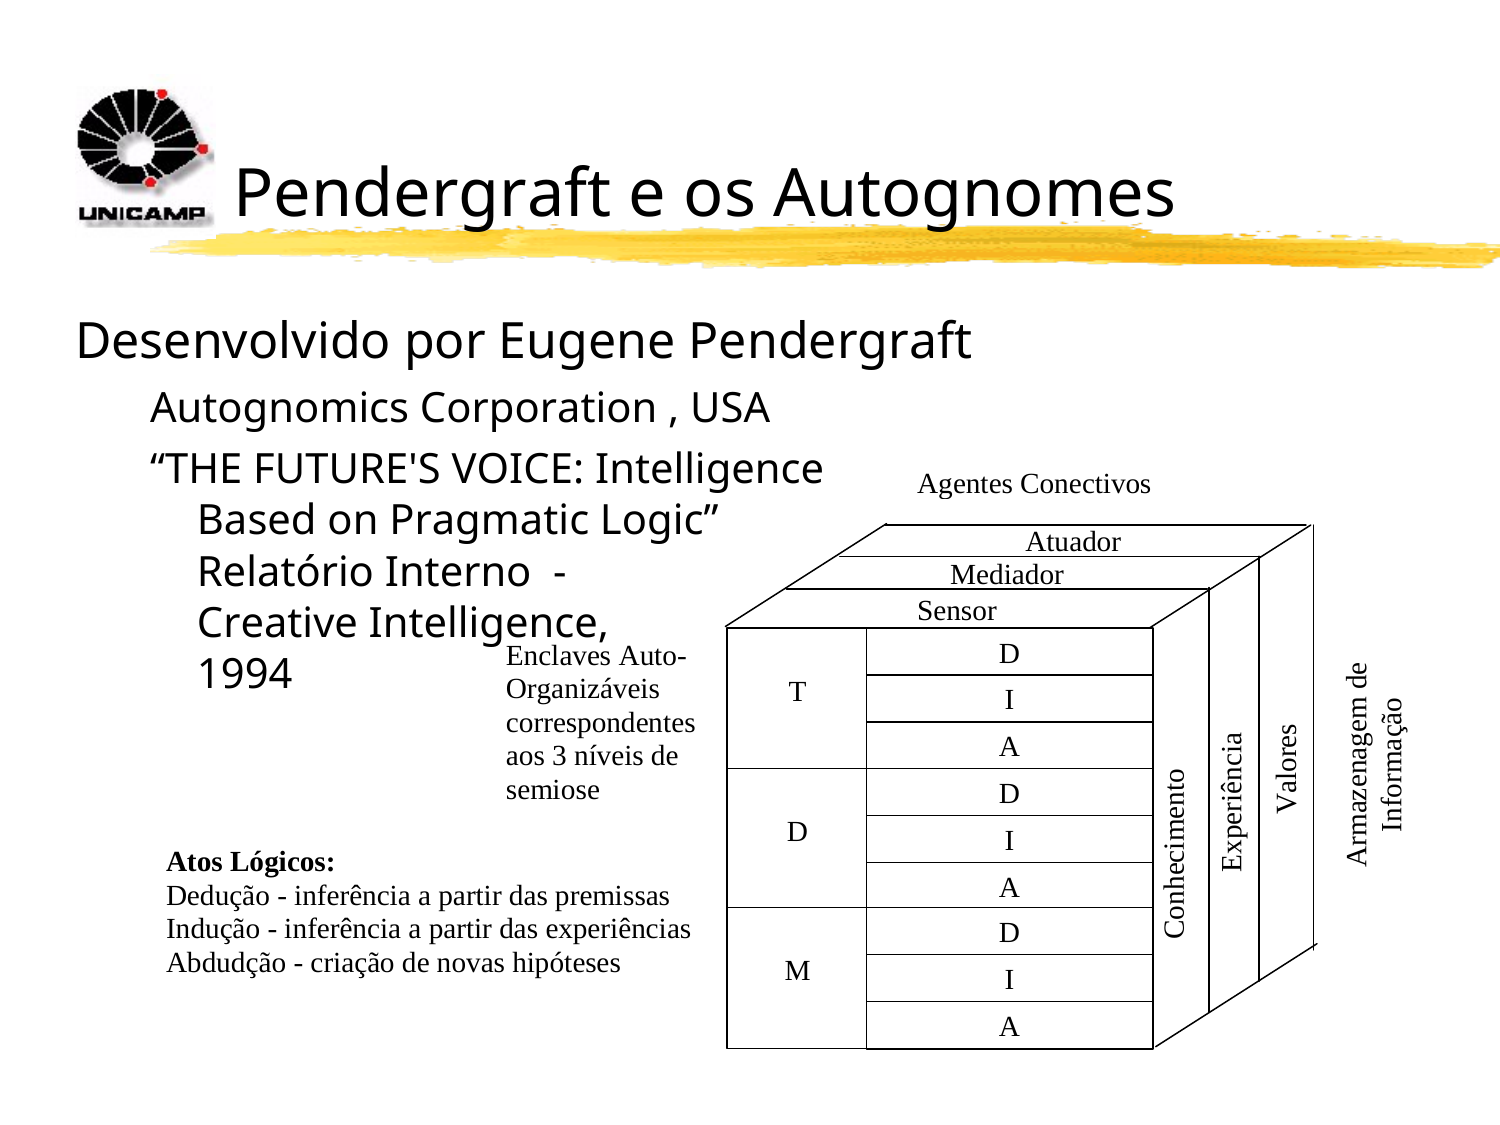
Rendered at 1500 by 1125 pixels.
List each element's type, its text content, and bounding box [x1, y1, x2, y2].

title Pendergraft e os Autognomes [233, 44, 1434, 233]
list Desenvolvido por Eugene Pendergraft Autognomics Corporation , USA “THE FUTURE'S VOICE: Intelligence Based on Pragmatic Logic” Relatório Interno - Creative Intelligence, 1994 [74, 309, 1417, 994]
chart [151, 459, 1427, 1050]
picture [75, 74, 1500, 279]
